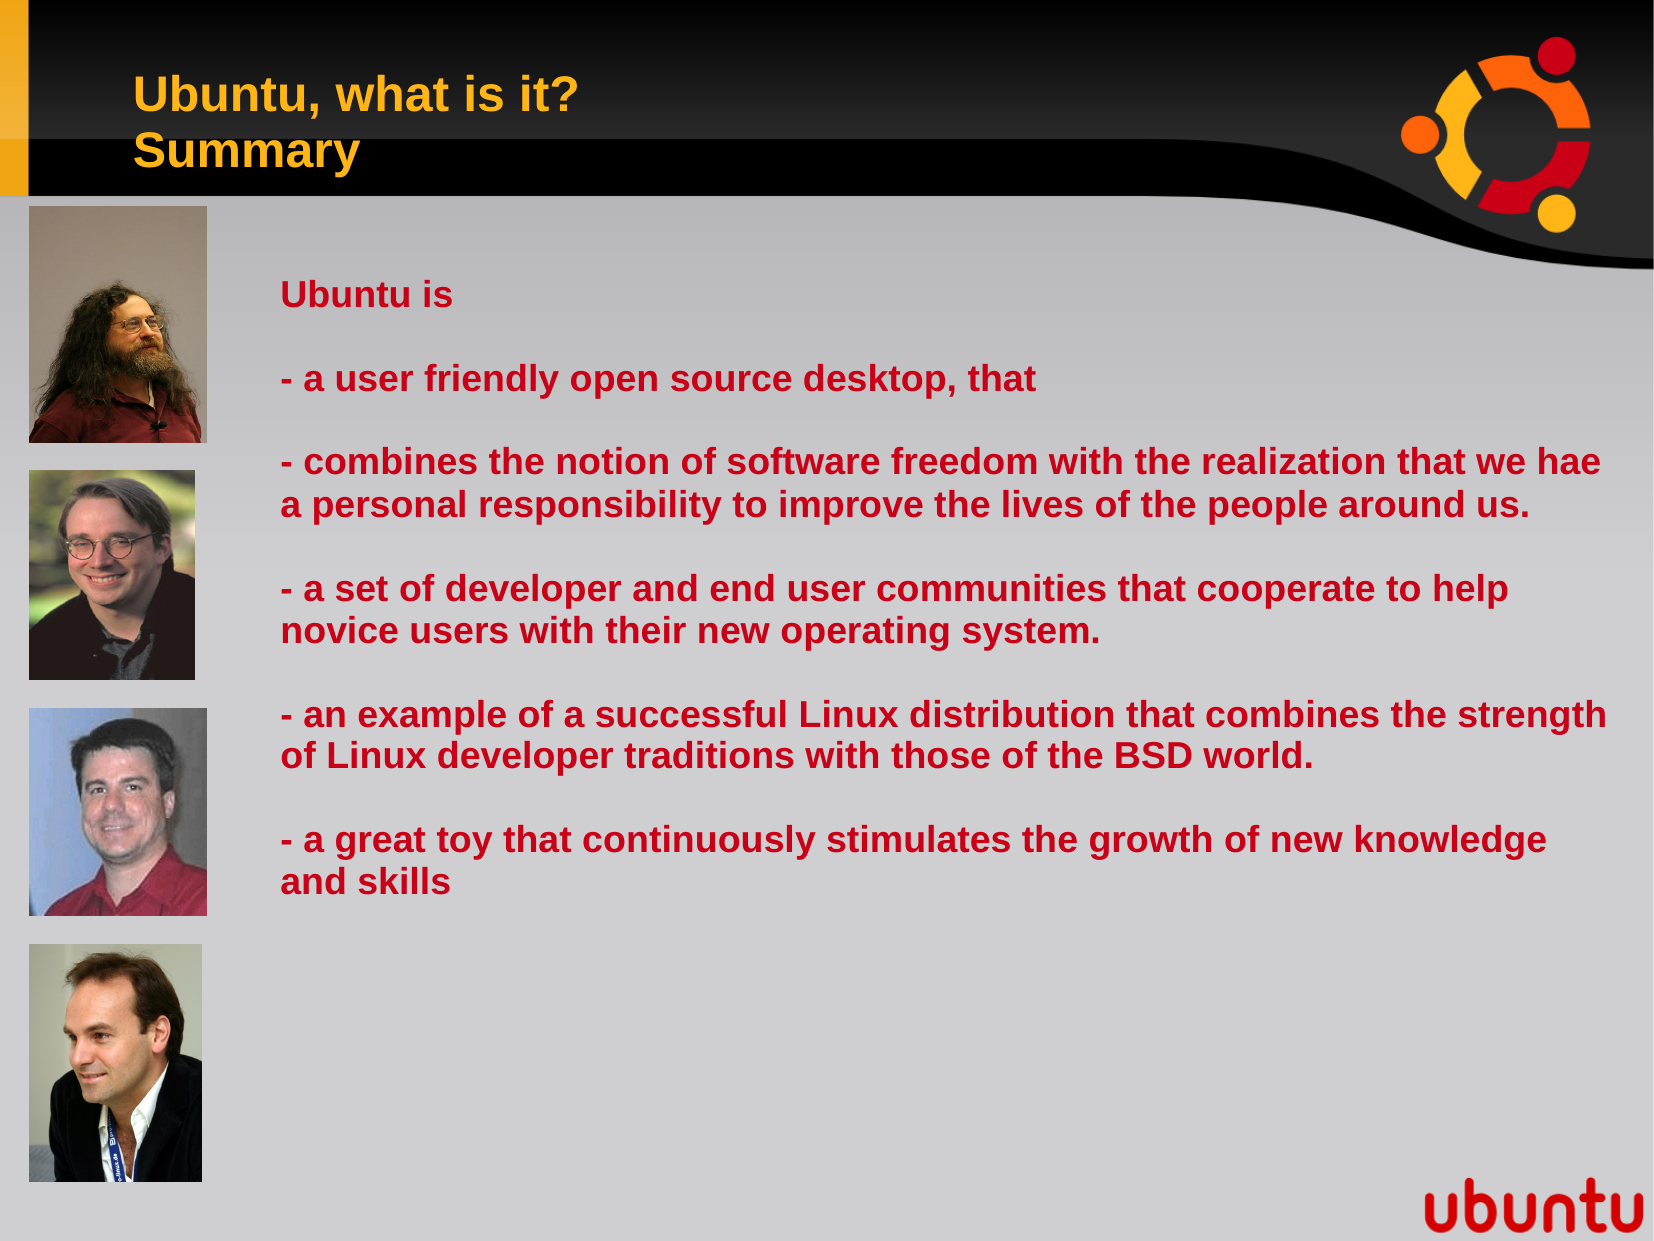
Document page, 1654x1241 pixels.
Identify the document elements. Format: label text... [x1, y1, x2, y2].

text_box Ubuntu, what is it? Summary [118, 59, 1093, 186]
picture [0, 0, 1654, 1241]
text_box Ubuntu is - a user friendly open source desktop, that - combines the notion of software freedom with the realization that we hae a personal responsibility to improve the lives of the people around us. - a set of developer and end user communities that cooperate to help novice users with their new operating system. - an example of a successful Linux distribution that combines the strength of Linux developer traditions with those of the BSD world. - a great toy that continuously stimulates the growth of new knowledge and skills [265, 265, 1625, 911]
